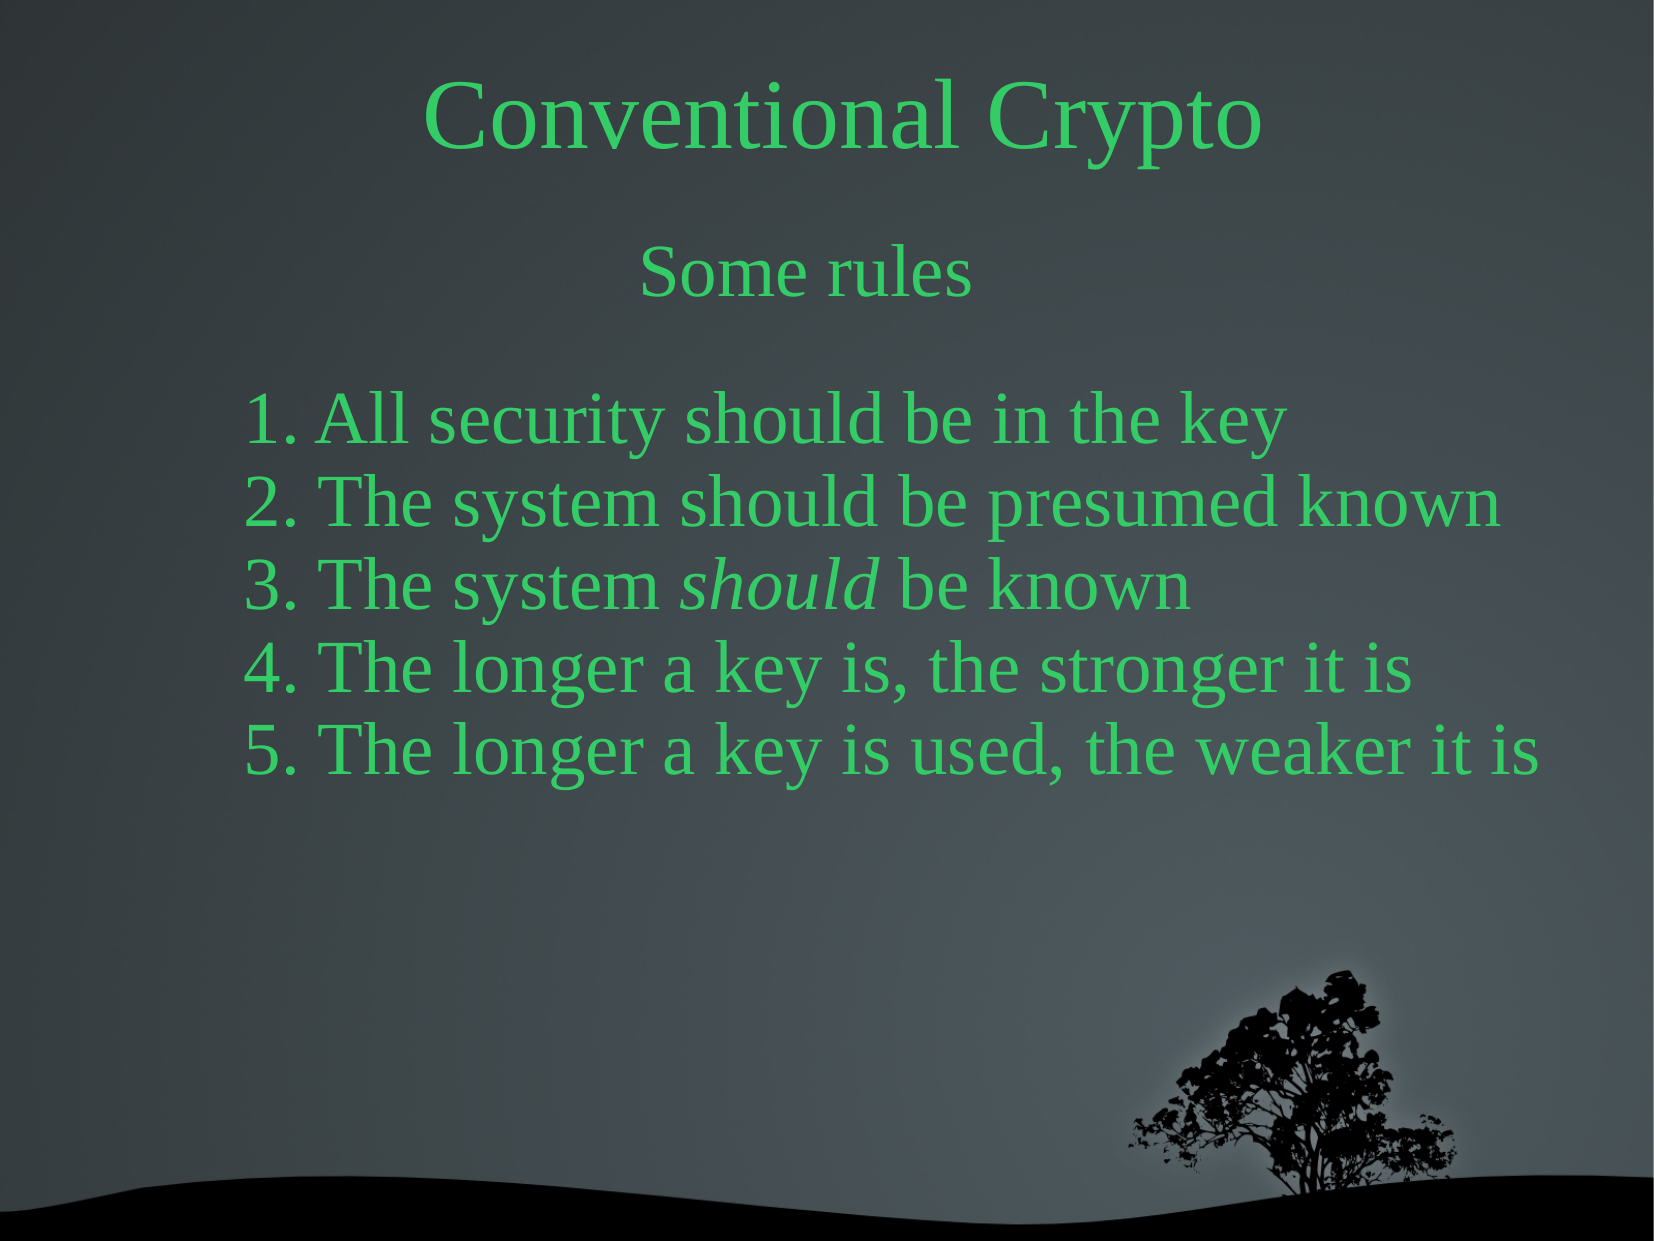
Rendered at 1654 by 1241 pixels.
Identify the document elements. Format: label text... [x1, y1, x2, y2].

text_box 1. All security should be in the key 2. The system should be presumed known 3. The system should be known 4. The longer a key is, the stronger it is 5. The longer a key is used, the weaker it is [229, 369, 1551, 929]
picture [0, 0, 1654, 1241]
text_box Conventional Crypto [408, 51, 1276, 188]
text_box Some rules [623, 222, 990, 328]
